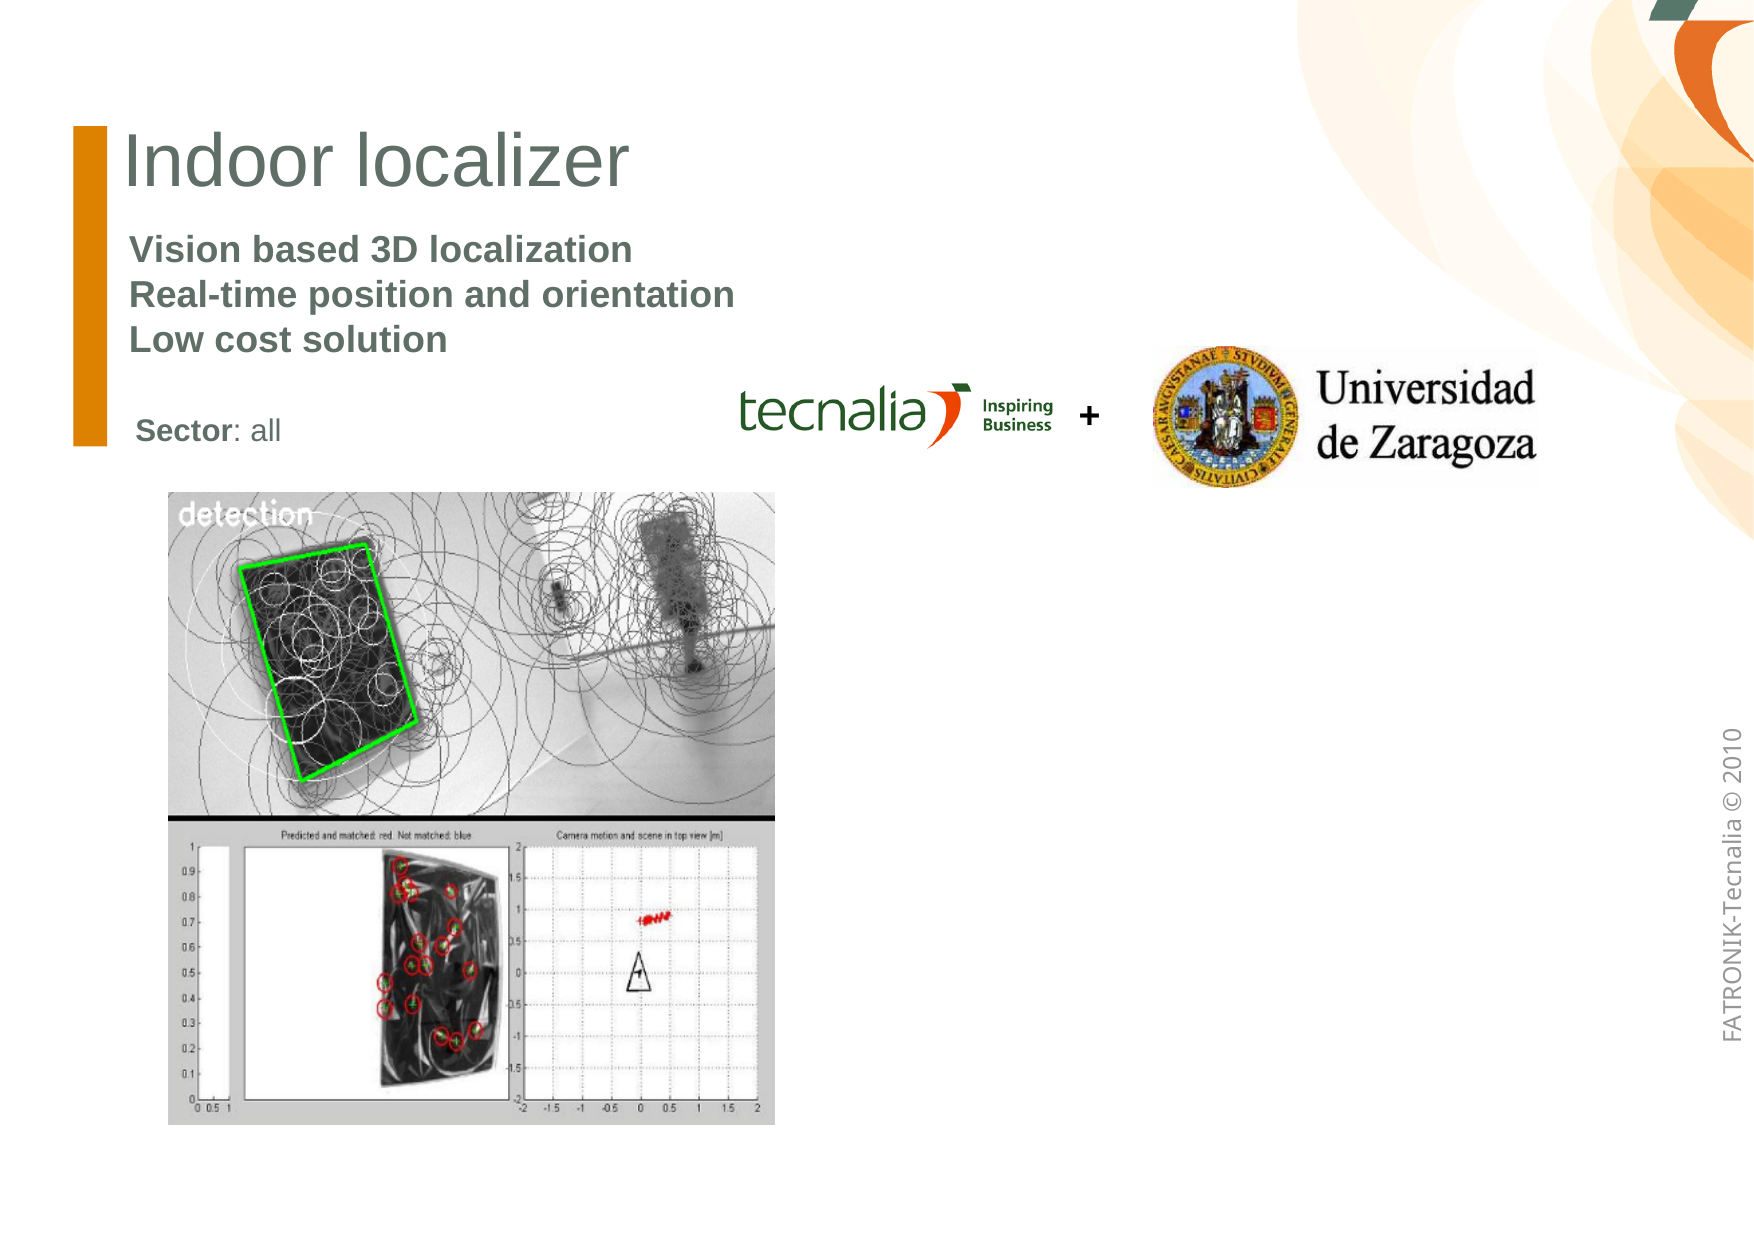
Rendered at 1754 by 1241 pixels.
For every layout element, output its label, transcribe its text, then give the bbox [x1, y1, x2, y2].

text_box [73, 126, 108, 447]
picture [1153, 0, 1754, 548]
text_box Sector: all [111, 403, 1430, 494]
picture [736, 376, 1057, 456]
text_box Vision based 3D localization Real-time position and orientation Low cost solution [113, 217, 1432, 369]
picture [168, 492, 775, 1126]
text_box + [1063, 384, 1116, 444]
text_box Indoor localizer [107, 103, 1751, 209]
